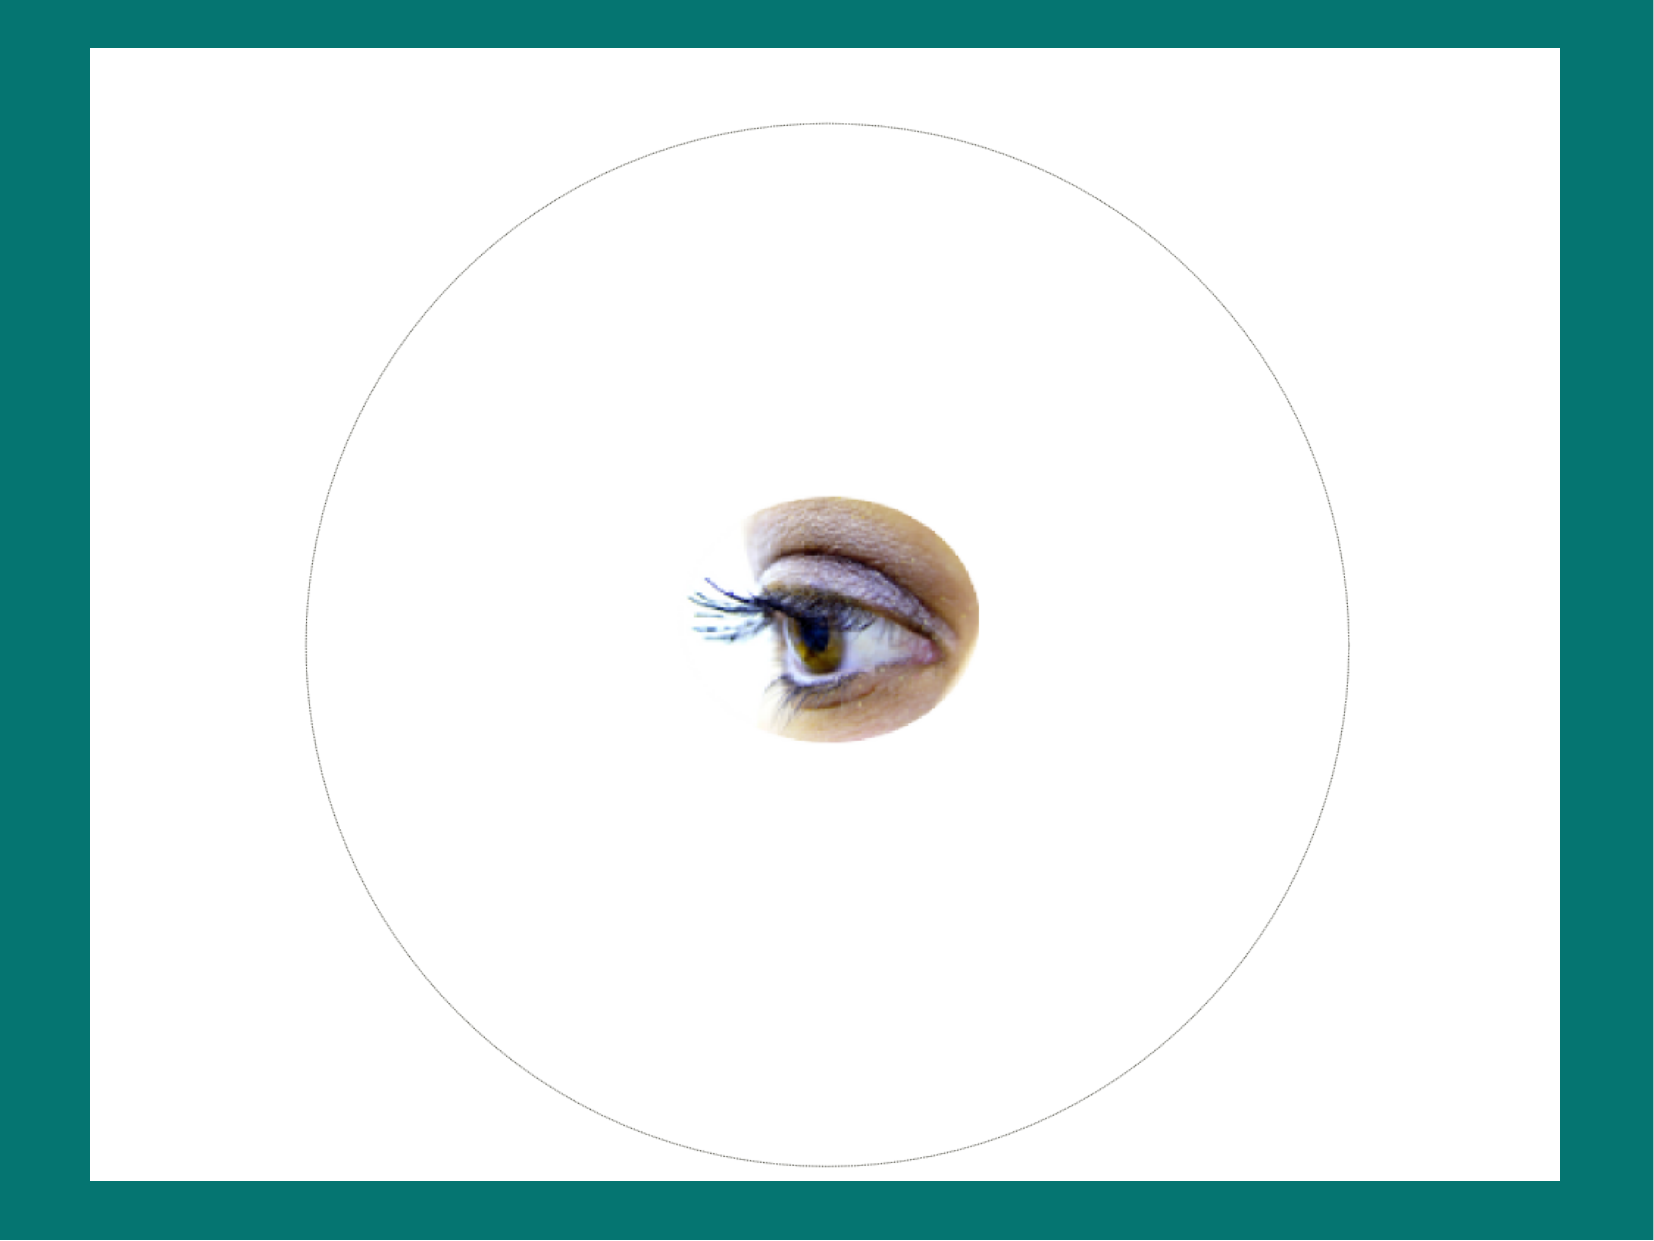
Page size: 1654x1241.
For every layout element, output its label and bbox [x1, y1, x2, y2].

picture [90, 47, 1560, 1181]
